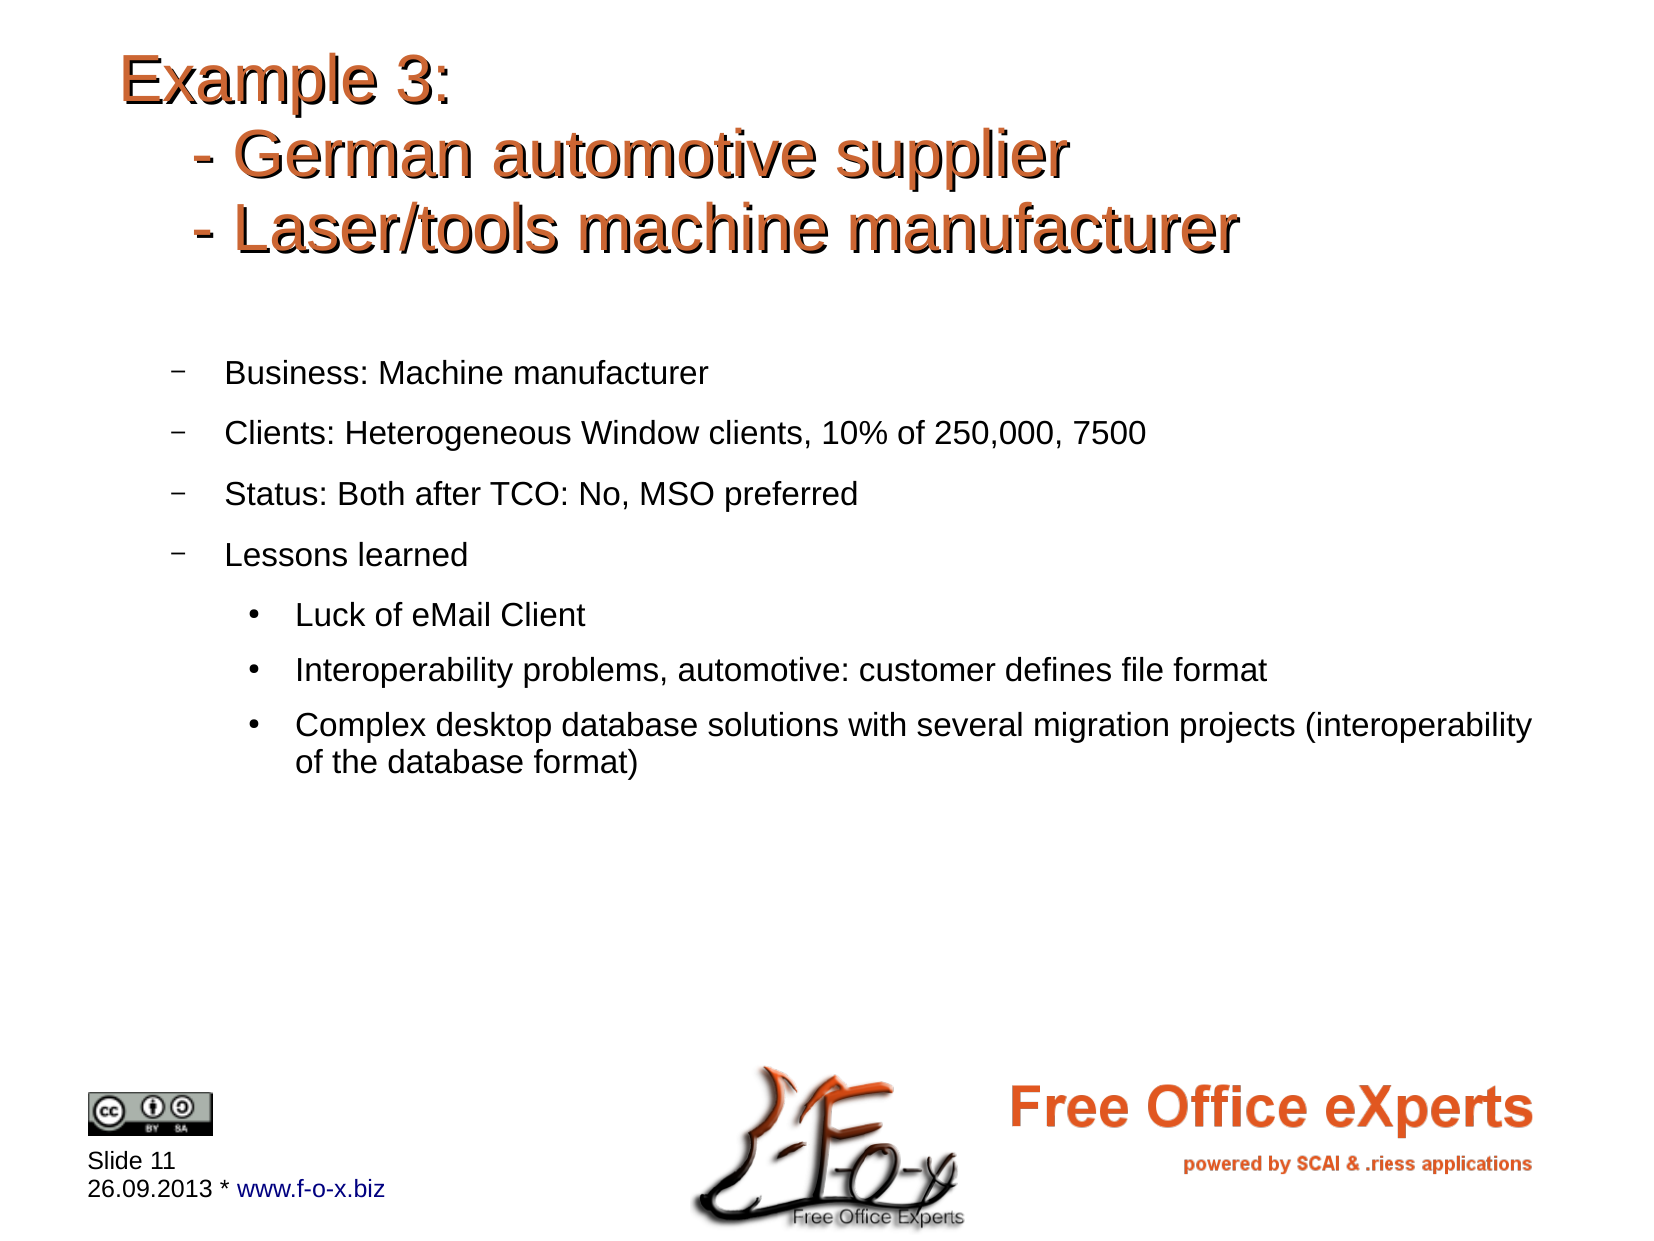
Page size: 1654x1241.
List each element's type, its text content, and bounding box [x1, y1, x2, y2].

title Example 3: - German automotive supplier - Laser/tools machine manufacturer [82, 40, 1654, 266]
list Business: Machine manufacturer Clients: Heterogeneous Window clients, 10% of 250,000, 7500 Status: Both after TCO: No, MSO preferred Lessons learned Luck of eMail Client Interoperability problems, automotive: customer defines file format Complex desktop database solutions with several migration projects (interoperability of the database format) [82, 354, 1536, 1016]
picture [690, 1052, 1565, 1236]
picture [88, 1092, 213, 1136]
